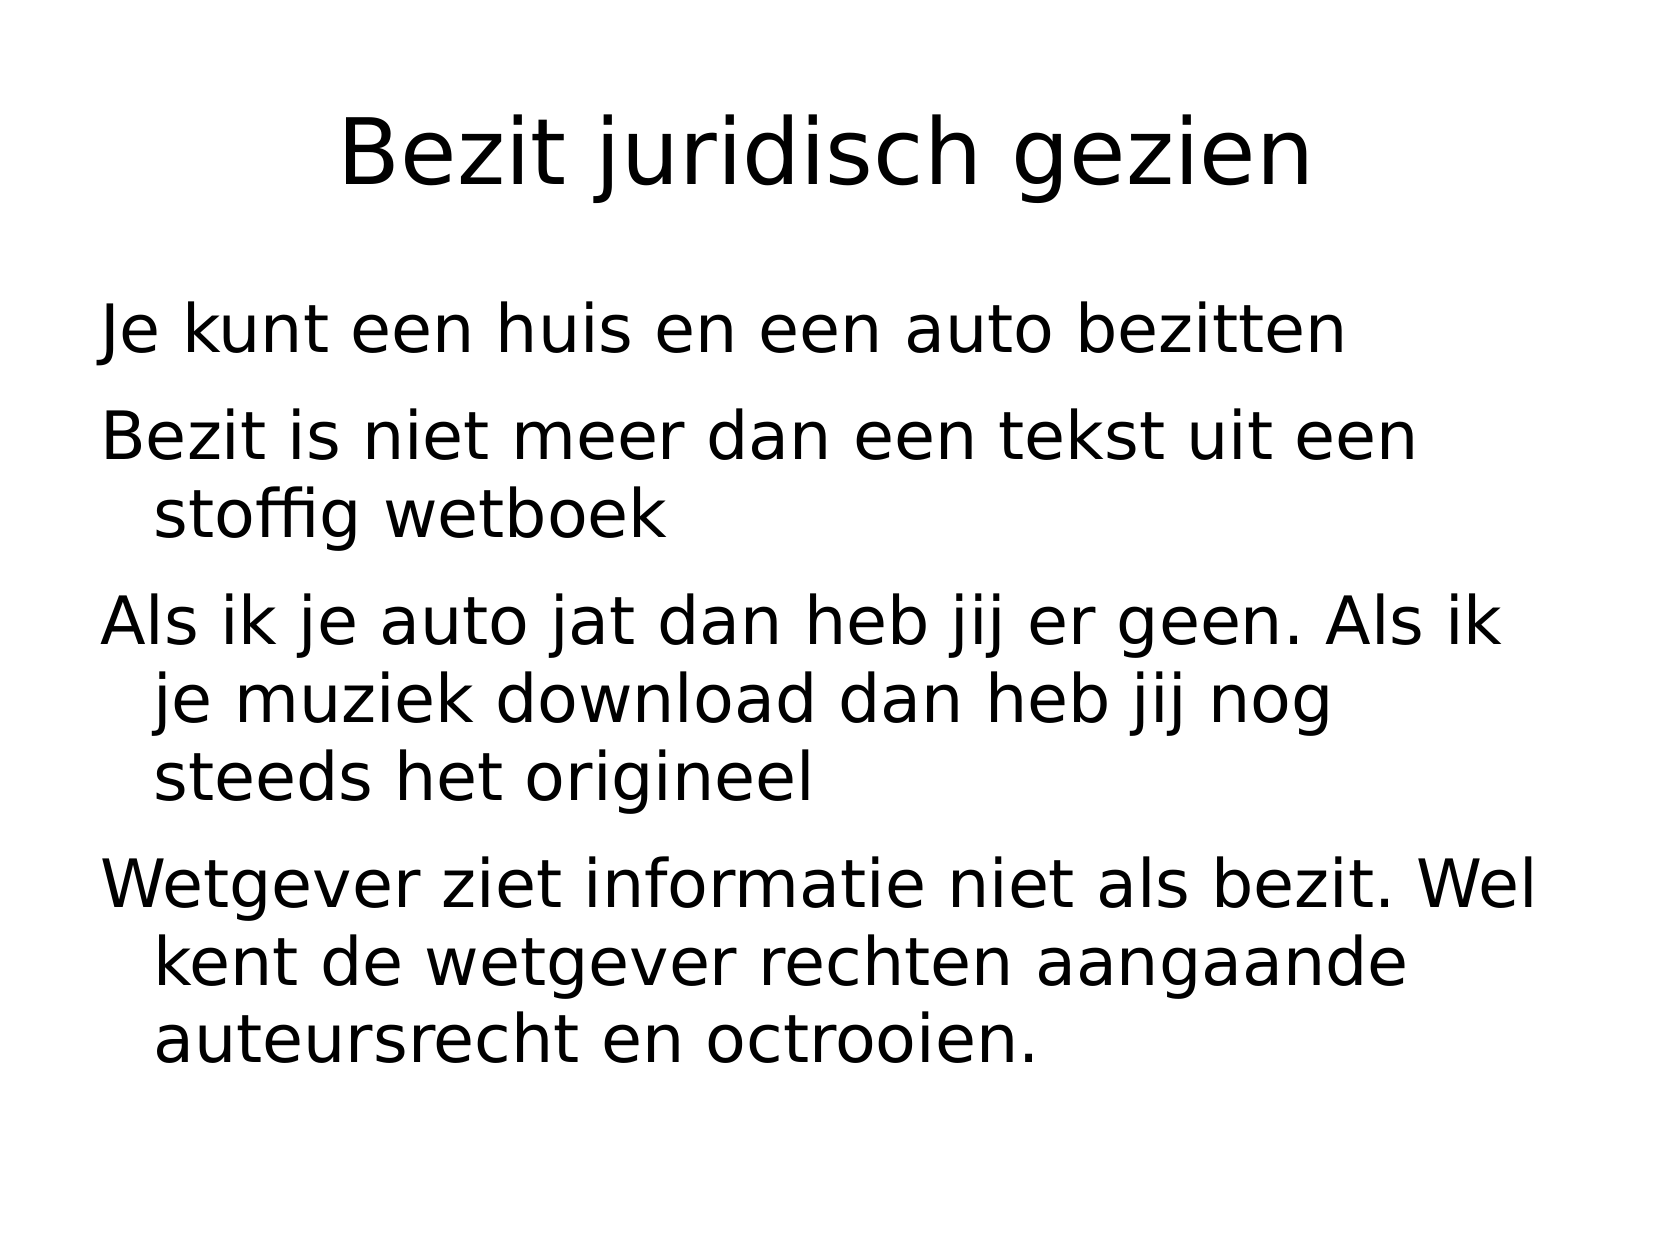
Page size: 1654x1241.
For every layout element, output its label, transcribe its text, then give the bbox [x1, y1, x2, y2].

list Je kunt een huis en een auto bezitten Bezit is niet meer dan een tekst uit een stoffig wetboek Als ik je auto jat dan heb jij er geen. Als ik je muziek download dan heb jij nog steeds het origineel Wetgever ziet informatie niet als bezit. Wel kent de wetgever rechten aangaande auteursrecht en octrooien. [82, 290, 1571, 1094]
title Bezit juridisch gezien [82, 56, 1571, 250]
